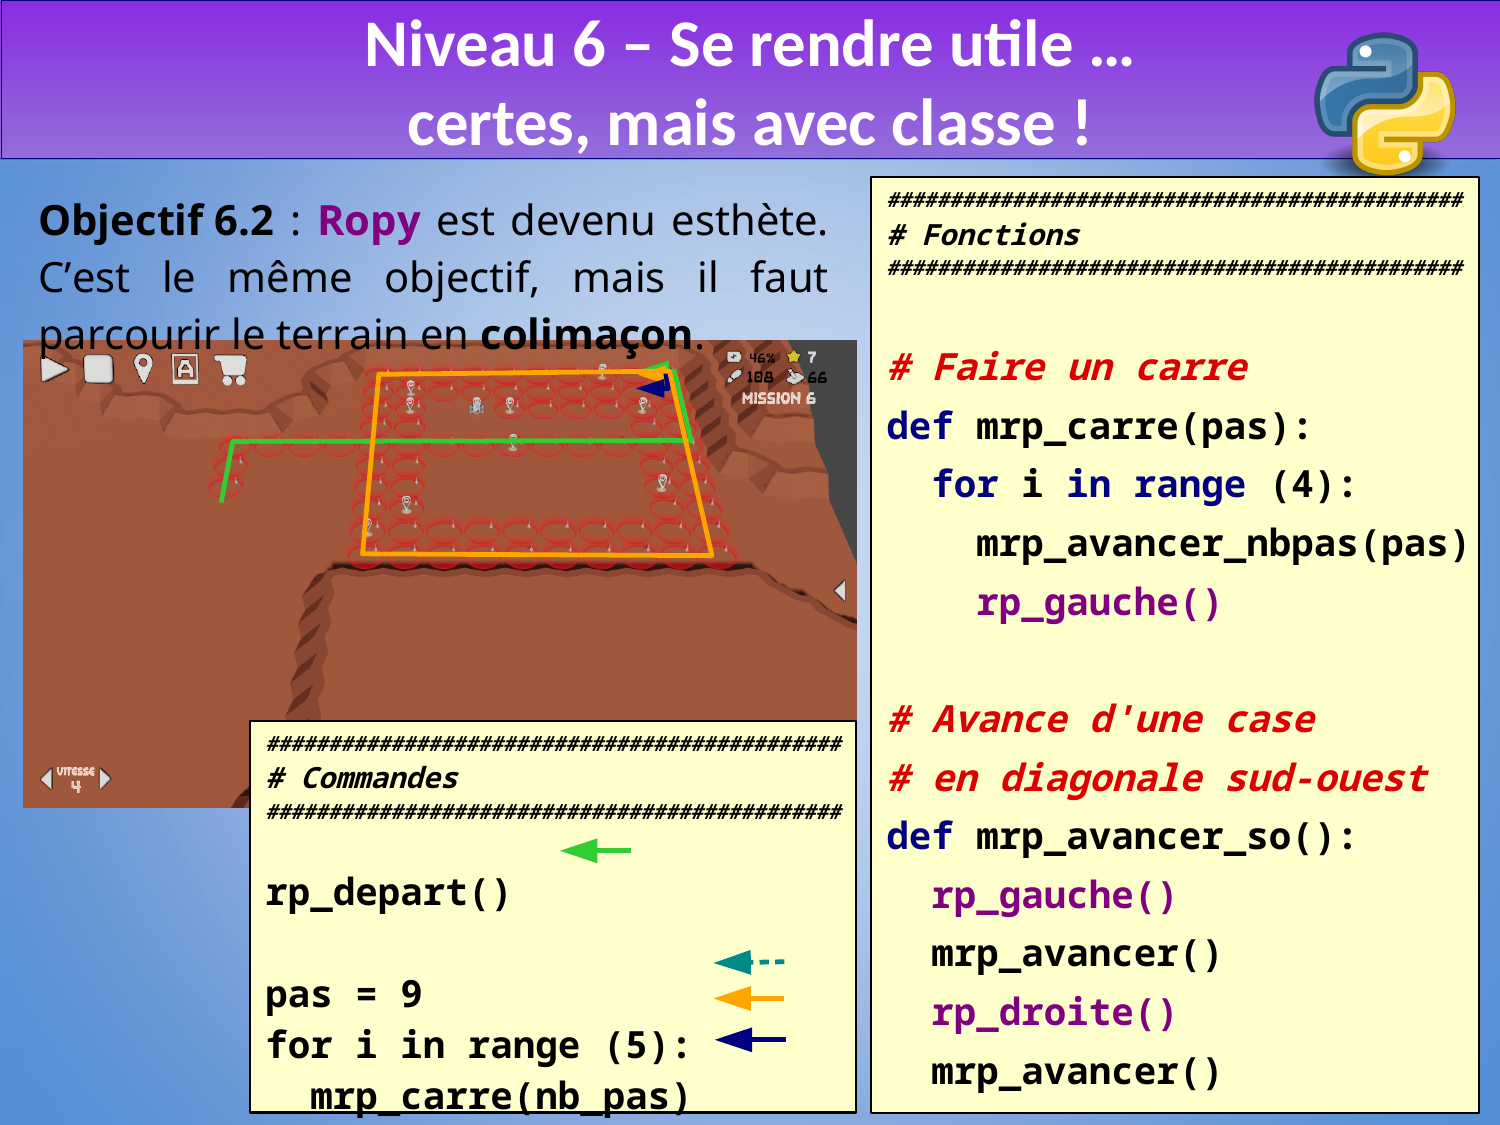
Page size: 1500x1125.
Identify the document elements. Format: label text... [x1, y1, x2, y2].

text_box ############################################## # Fonctions ############################################## # Faire un carre def mrp_carre(pas): for i in range (4): mrp_avancer_nbpas(pas) rp_gauche() # Avance d'une case # en diagonale sud-ouest def mrp_avancer_so(): rp_gauche() mrp_avancer() rp_droite() mrp_avancer() [870, 177, 1480, 1114]
text_box Objectif 6.2 : Ropy est devenu esthète. C’est le même objectif, mais il faut parcourir le terrain en colimaçon. [23, 183, 845, 324]
text_box Niveau 6 – Se rendre utile … certes, mais avec classe ! [0, 0, 1500, 159]
text_box ############################################## # Commandes ############################################## rp_depart() pas = 9 for i in range (5): mrp_carre(nb_pas) mrp_avancer_so() nb_pas=nb_pas-2 [249, 720, 856, 1113]
picture [0, 29, 1500, 1125]
